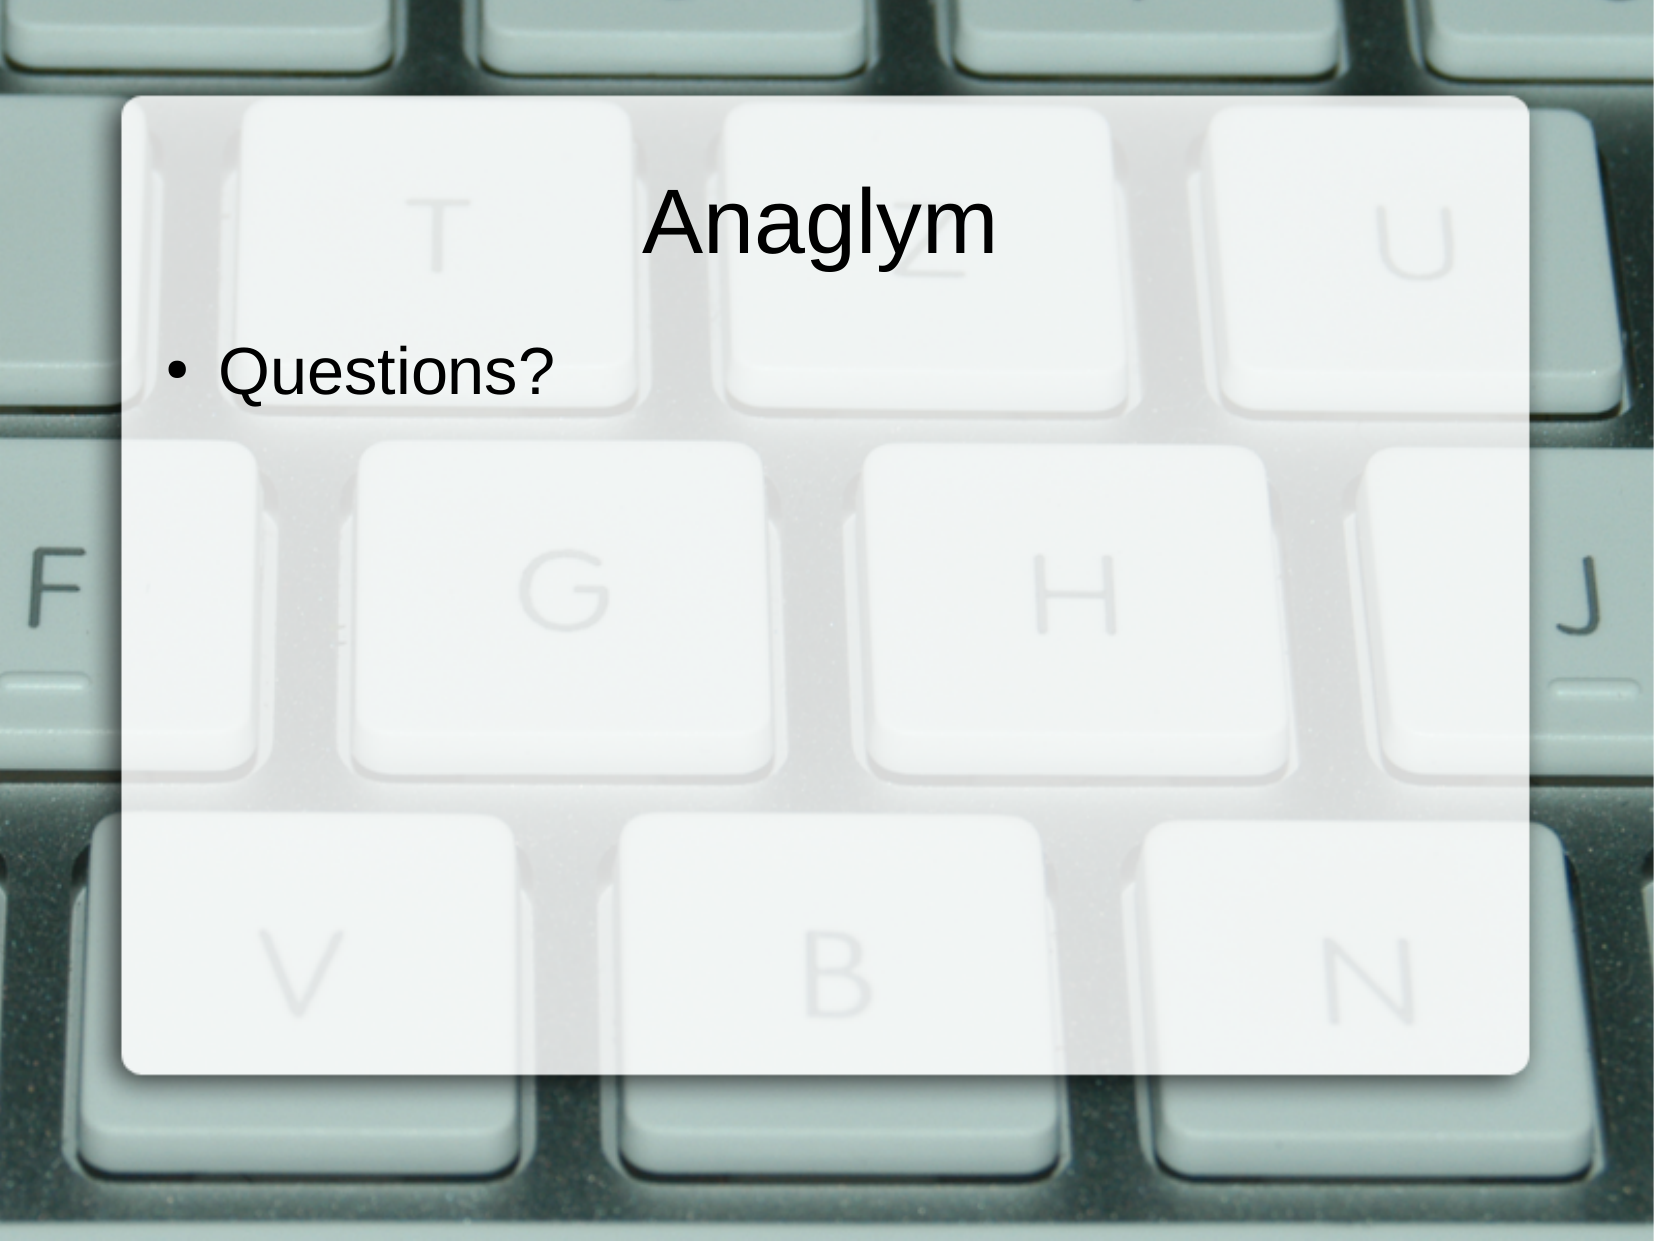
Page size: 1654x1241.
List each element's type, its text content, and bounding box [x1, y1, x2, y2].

list Questions? [147, 334, 1506, 1226]
title Anaglym [135, 117, 1506, 325]
picture [0, 0, 1654, 1241]
